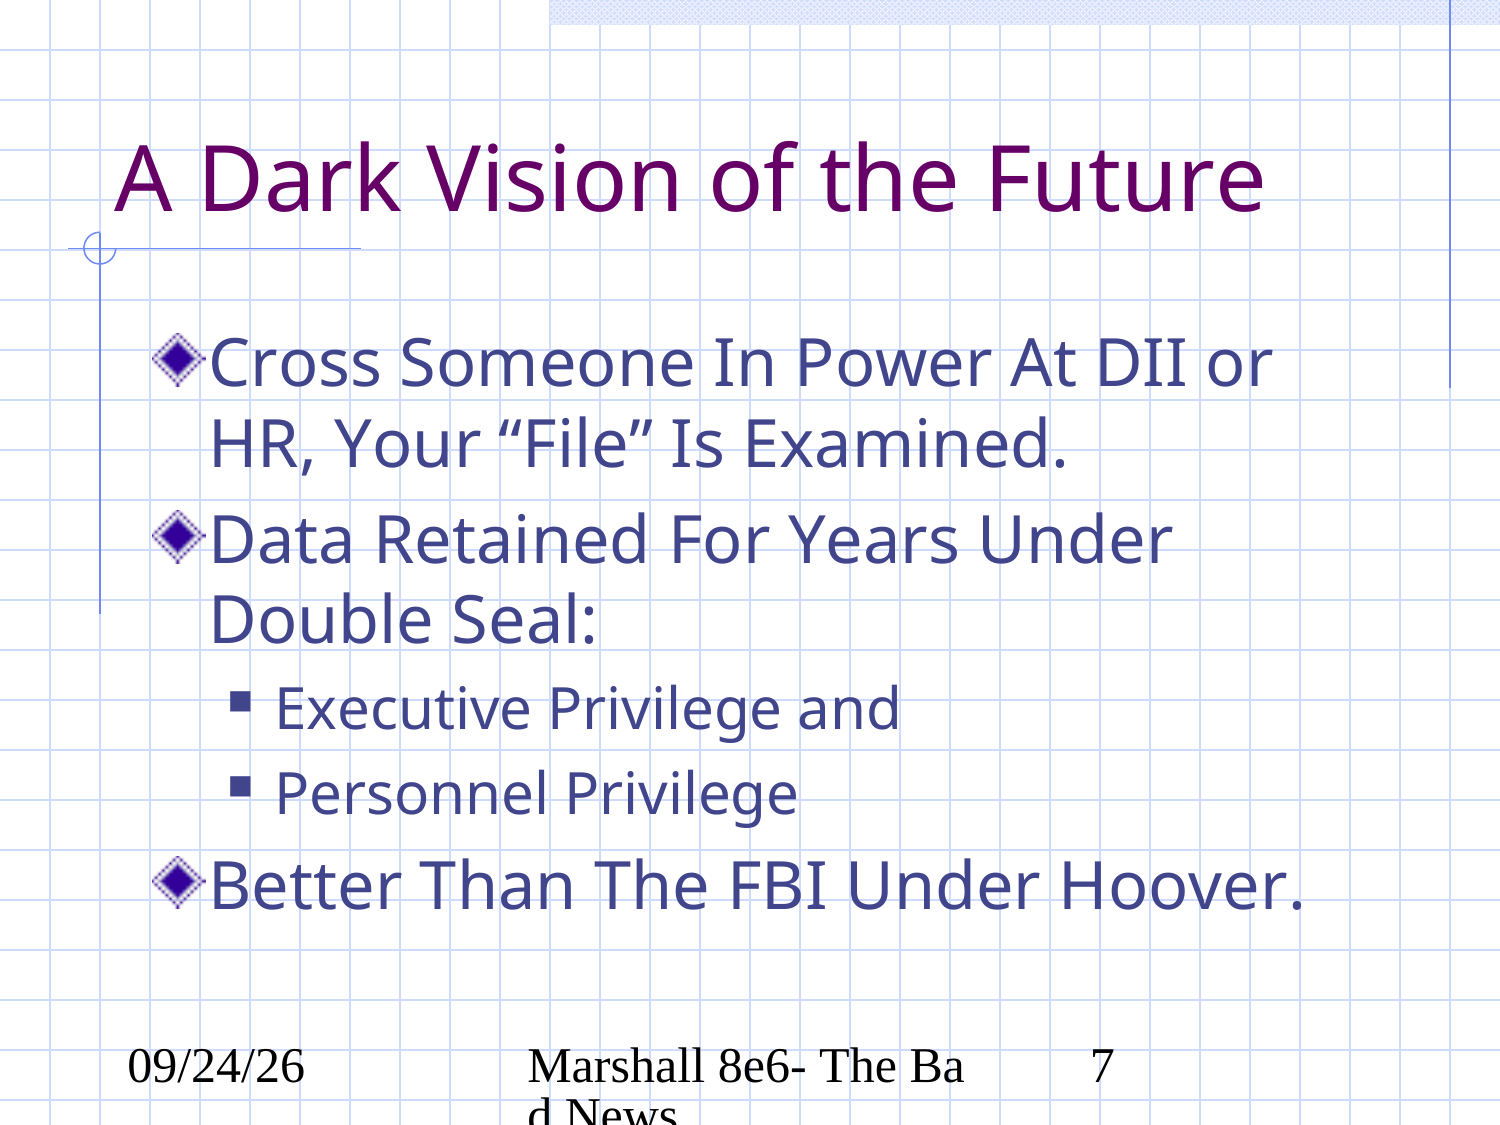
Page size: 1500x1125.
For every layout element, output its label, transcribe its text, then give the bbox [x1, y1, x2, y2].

title A Dark Vision of the Future [99, 49, 1375, 238]
picture [1451, 0, 1500, 25]
list Cross Someone In Power At DII or HR, Your “File” Is Examined. Data Retained For Years Under Double Seal: Executive Privilege and Personnel Privilege Better Than The FBI Under Hoover. [137, 312, 1413, 988]
picture [549, 0, 1449, 25]
